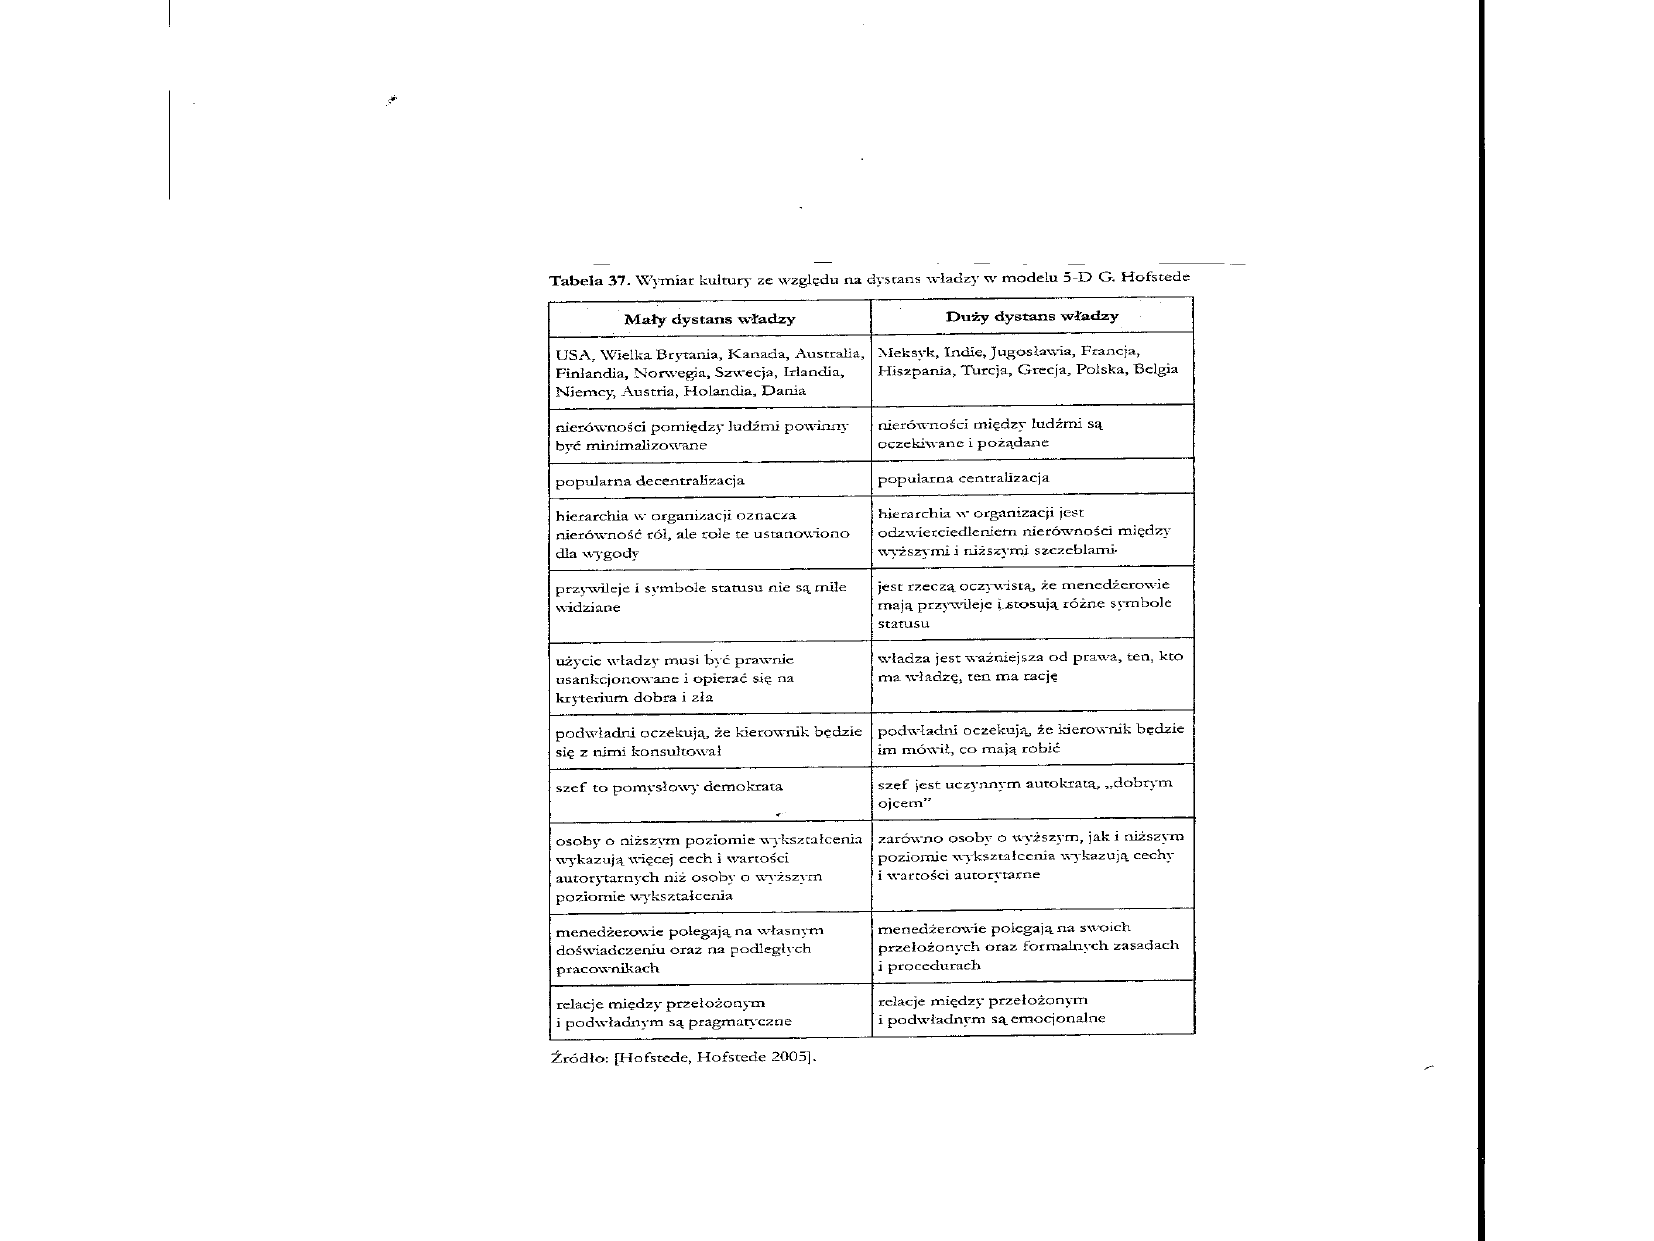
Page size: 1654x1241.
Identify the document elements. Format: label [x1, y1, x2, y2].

picture [169, 0, 1485, 1241]
